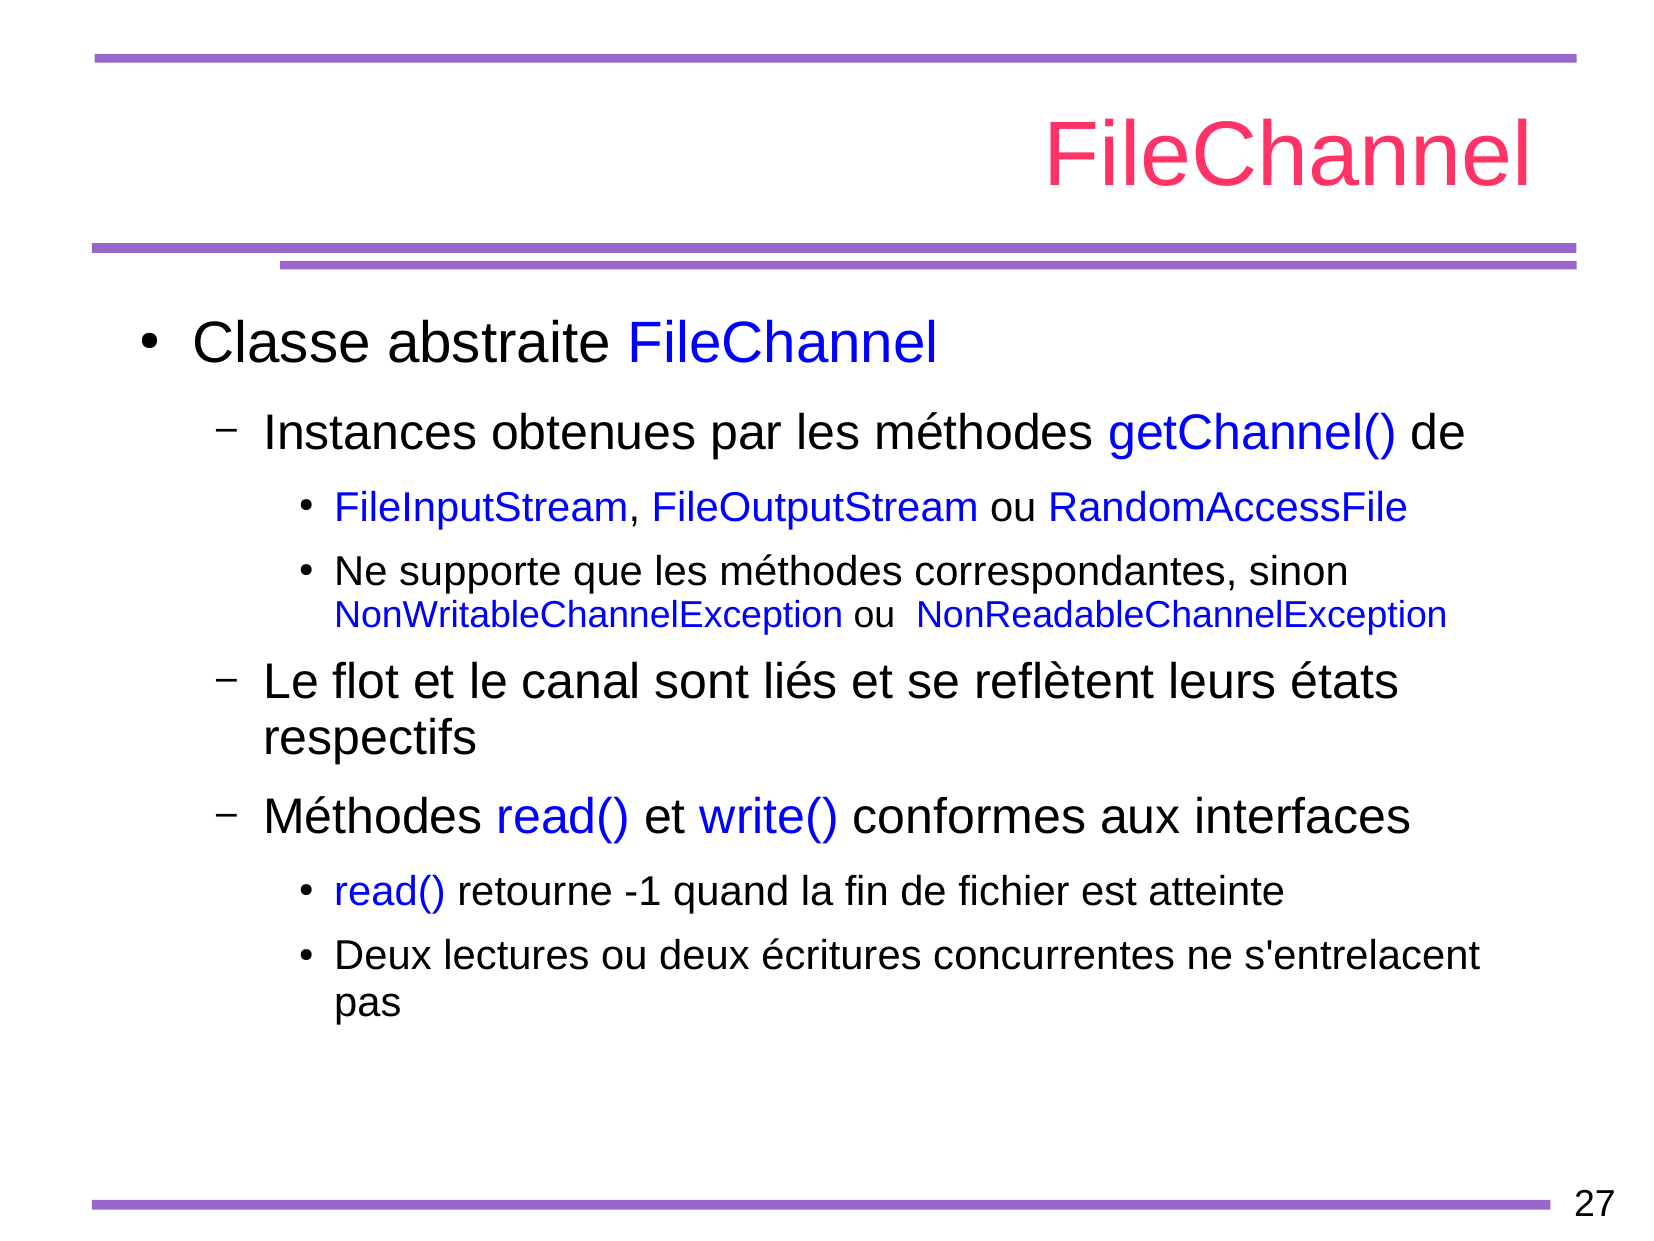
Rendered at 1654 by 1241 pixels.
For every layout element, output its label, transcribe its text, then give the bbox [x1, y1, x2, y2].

title FileChannel [121, 49, 1534, 257]
list Classe abstraite FileChannel Instances obtenues par les méthodes getChannel() de FileInputStream, FileOutputStream ou RandomAccessFile Ne supporte que les méthodes correspondantes, sinon NonWritableChannelException ou NonReadableChannelException Le flot et le canal sont liés et se reflètent leurs états respectifs Méthodes read() et write() conformes aux interfaces read() retourne -1 quand la fin de fichier est atteinte Deux lectures ou deux écritures concurrentes ne s'entrelacent pas [121, 309, 1534, 1162]
